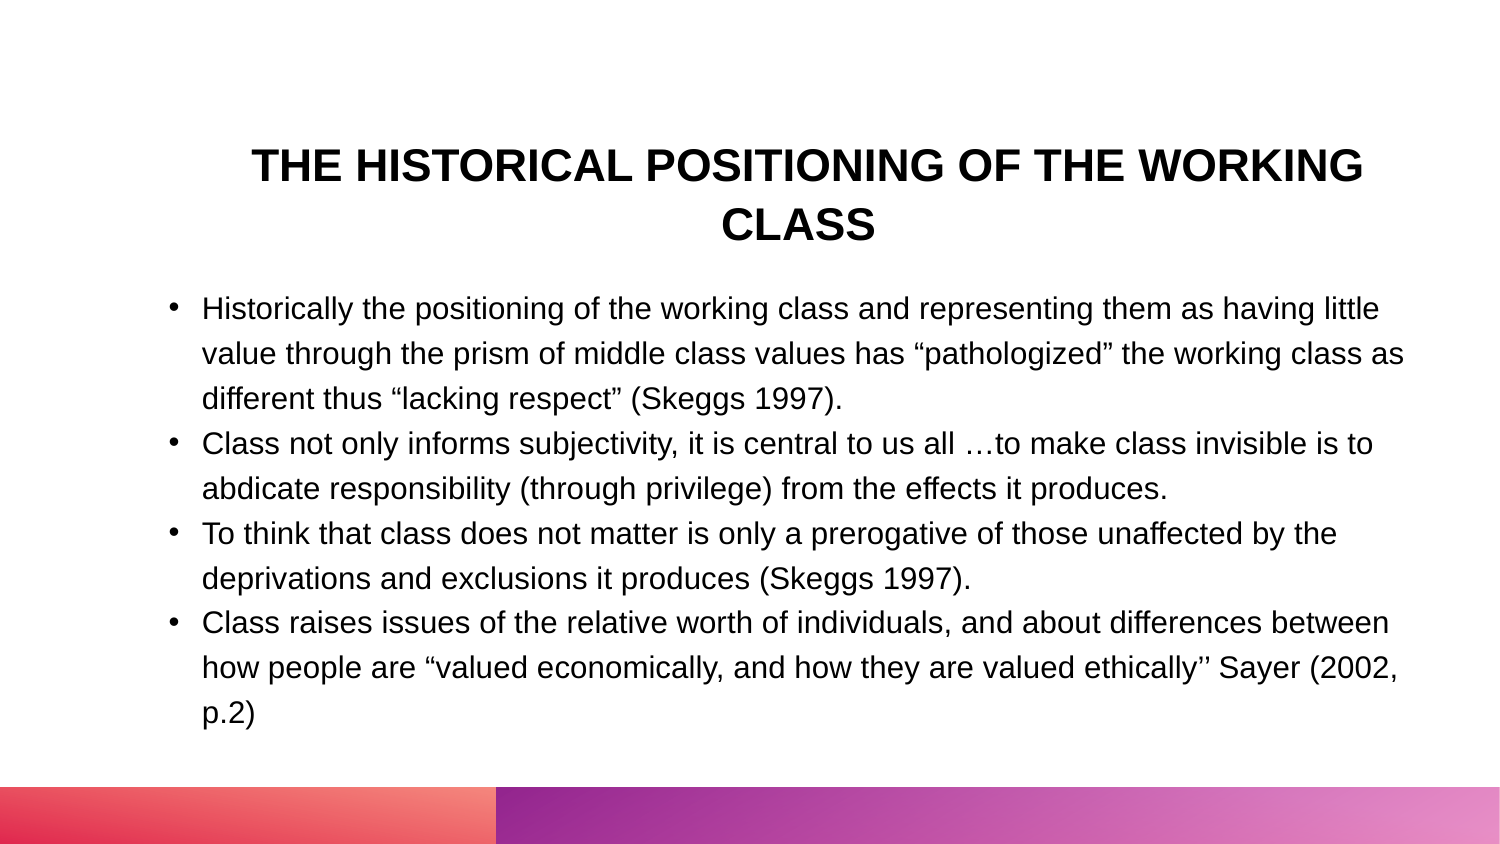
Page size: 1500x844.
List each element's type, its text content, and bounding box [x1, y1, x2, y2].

text_box THE HISTORICAL POSITIONING OF THE WORKING CLASS [168, 97, 1429, 250]
text_box Historically the positioning of the working class and representing them as having little value through the prism of middle class values has “pathologized” the working class as different thus “lacking respect” (Skeggs 1997). Class not only informs subjectivity, it is central to us all …to make class invisible is to abdicate responsibility (through privilege) from the effects it produces. To think that class does not matter is only a prerogative of those unaffected by the deprivations and exclusions it produces (Skeggs 1997). Class raises issues of the relative worth of individuals, and about differences between how people are “valued economically, and how they are valued ethically’’ Sayer (2002, p.2) [168, 281, 1429, 747]
